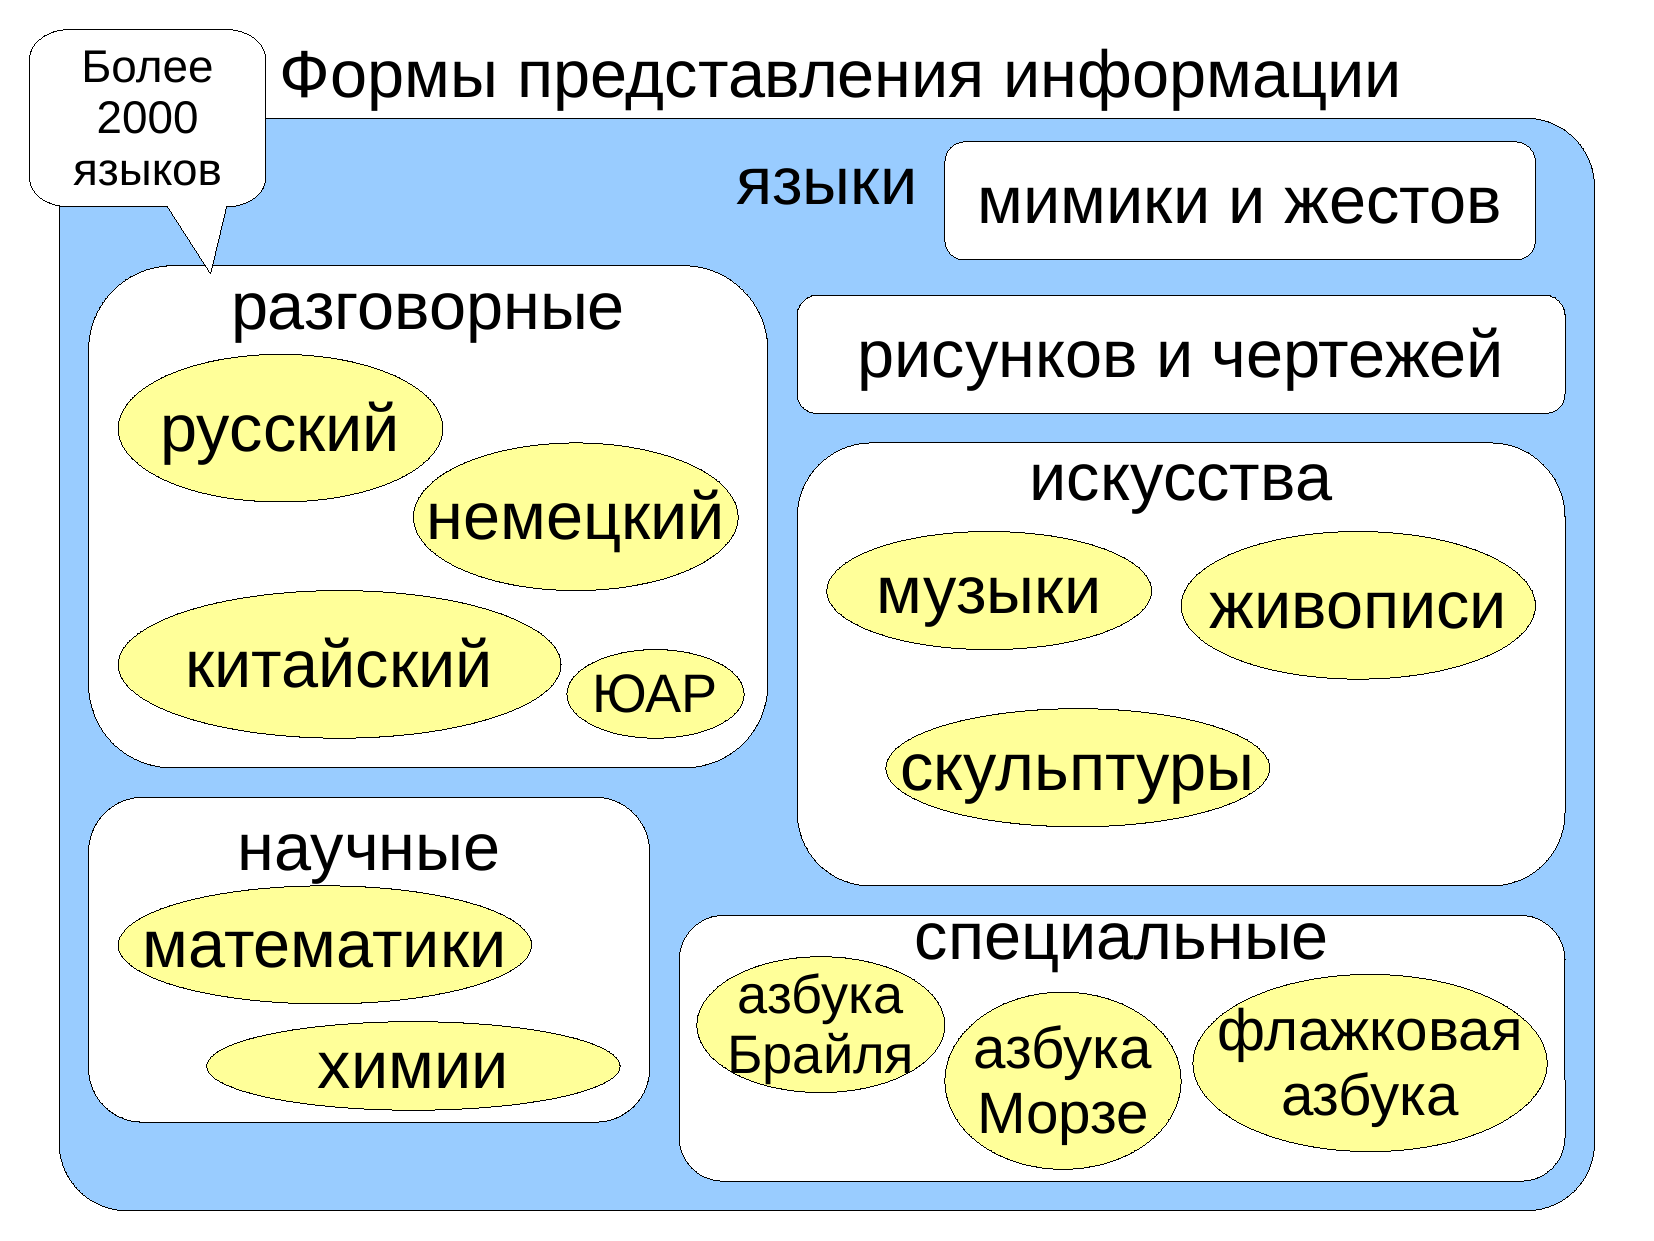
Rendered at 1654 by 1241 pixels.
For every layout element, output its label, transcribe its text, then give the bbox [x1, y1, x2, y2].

text_box мимики и жестов [944, 141, 1536, 260]
text_box русский [118, 354, 443, 502]
text_box химии [206, 1021, 621, 1111]
text_box живописи [1181, 531, 1536, 680]
text_box флажковая азбука [1192, 974, 1548, 1152]
text_box языки [59, 118, 1595, 1211]
text_box азбука Морзе [944, 992, 1182, 1170]
text_box искусства [797, 442, 1566, 886]
text_box научные [88, 797, 650, 1123]
text_box скульптуры [885, 708, 1270, 827]
text_box музыки [826, 531, 1152, 650]
text_box Формы представления информации [234, 29, 1506, 120]
text_box азбука Брайля [696, 956, 945, 1093]
text_box немецкий [413, 442, 739, 591]
text_box китайский [118, 590, 562, 739]
text_box разговорные [88, 265, 768, 768]
text_box Более 2000 языков [29, 29, 266, 274]
text_box специальные [679, 915, 1566, 1182]
text_box рисунков и чертежей [797, 295, 1566, 414]
text_box ЮАР [566, 649, 745, 739]
text_box математики [118, 885, 532, 1004]
